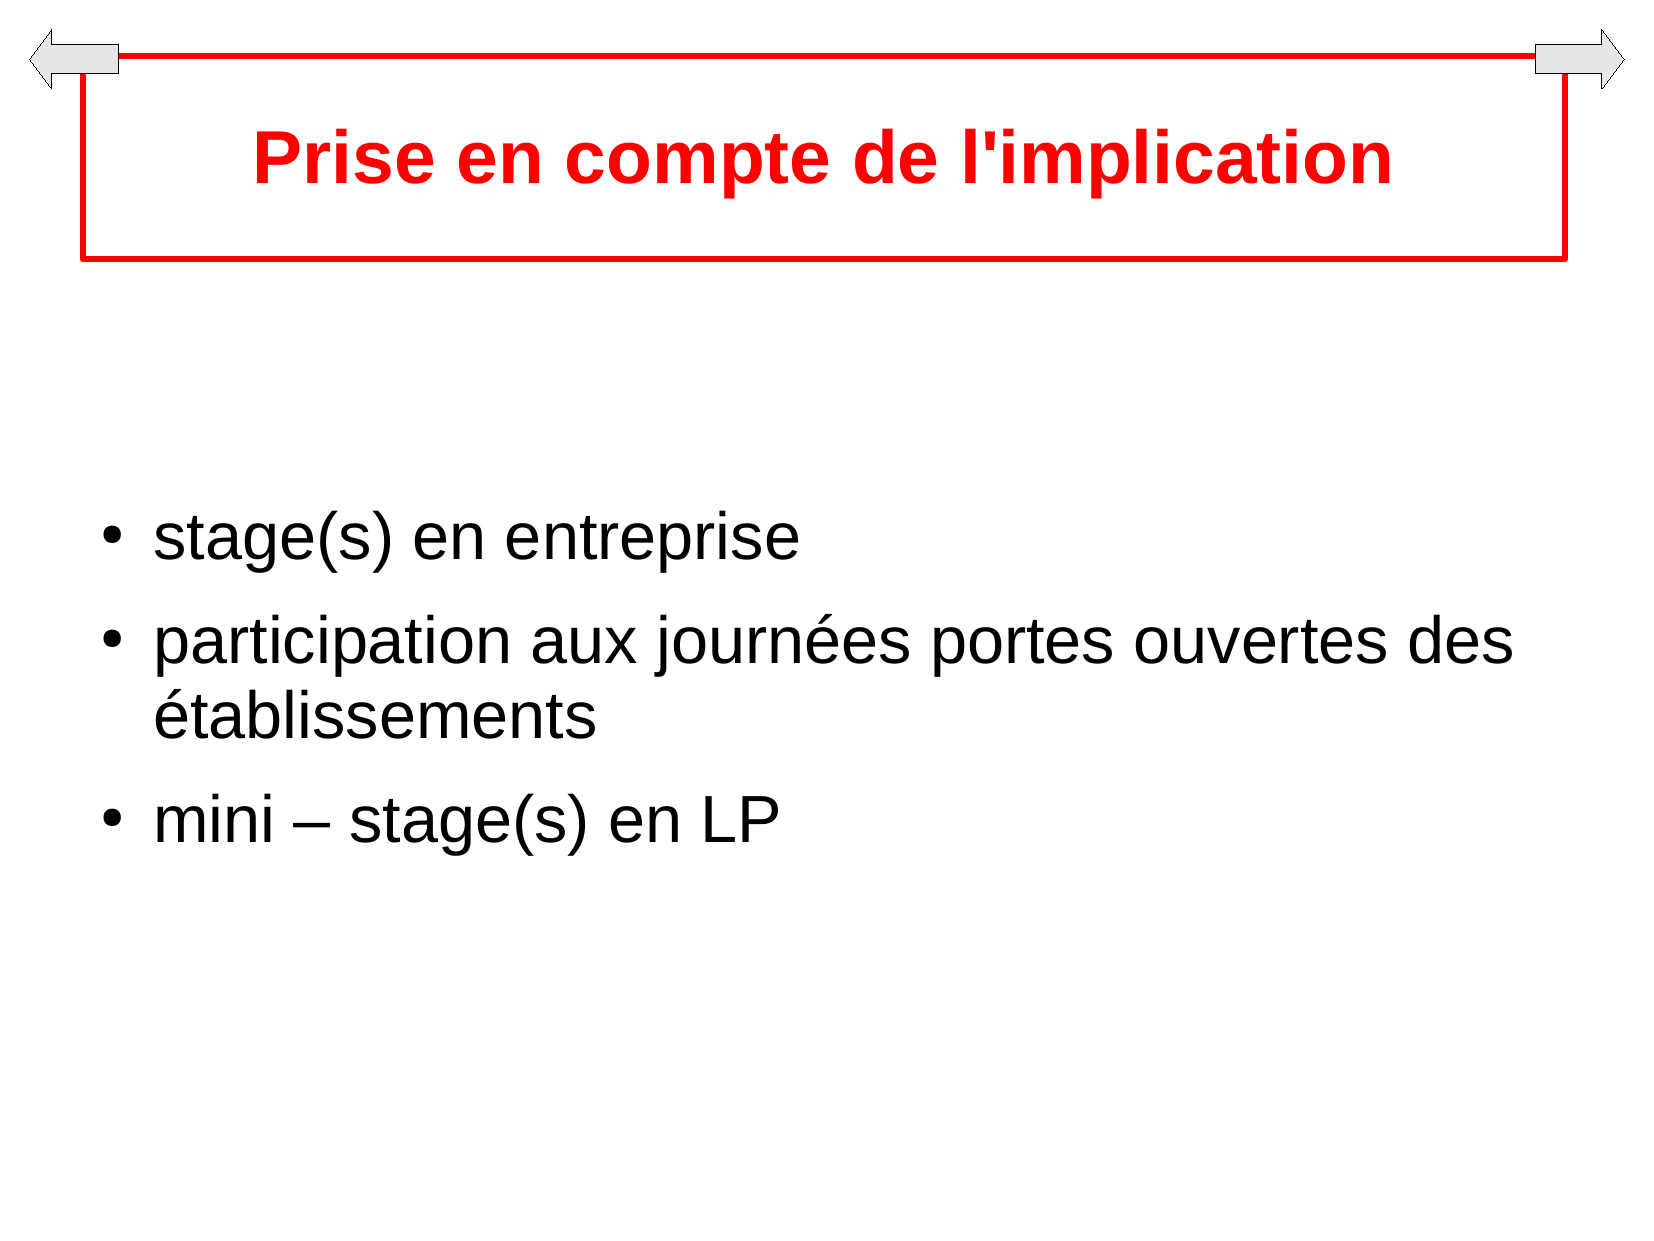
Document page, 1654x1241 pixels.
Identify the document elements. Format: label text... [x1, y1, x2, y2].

title Prise en compte de l'implication [82, 56, 1565, 260]
text_box [1535, 29, 1625, 89]
text_box [29, 29, 119, 89]
list stage(s) en entreprise participation aux journées portes ouvertes des établissements mini – stage(s) en LP [82, 290, 1571, 1109]
